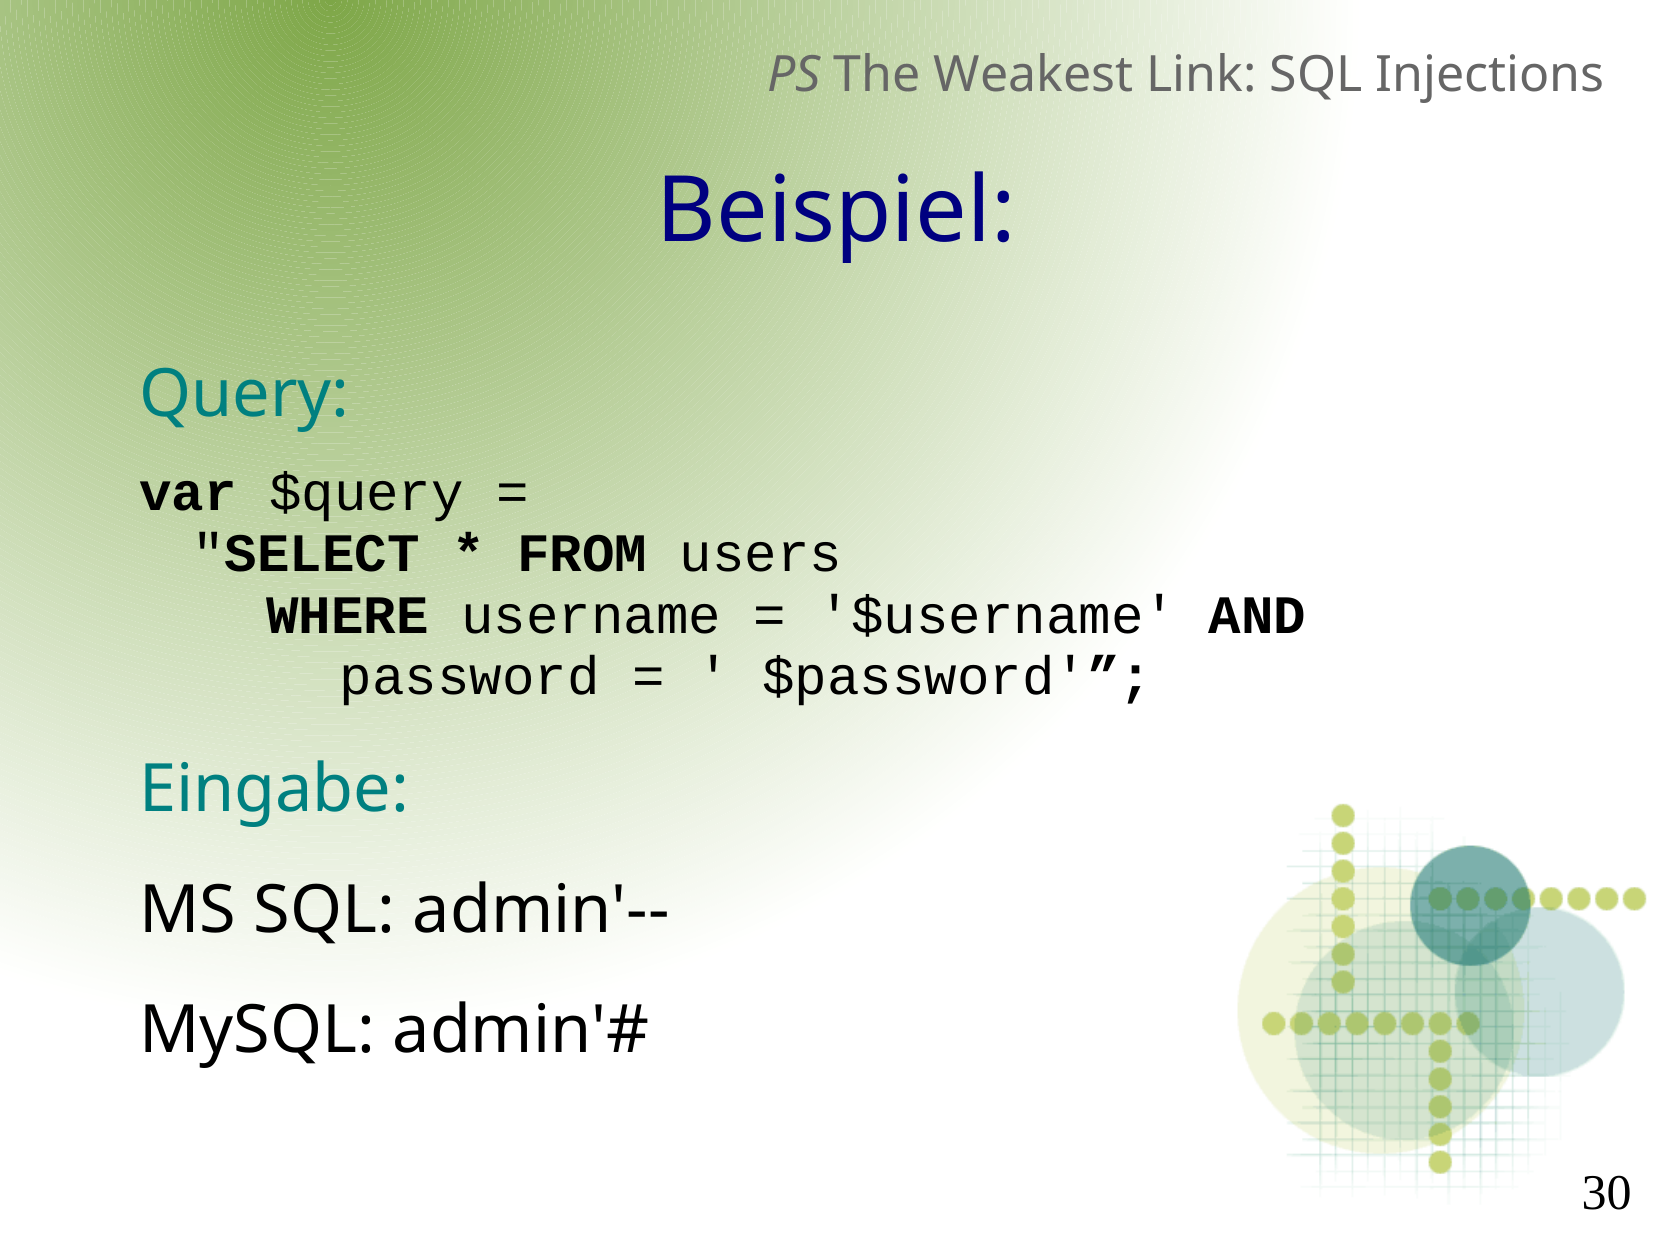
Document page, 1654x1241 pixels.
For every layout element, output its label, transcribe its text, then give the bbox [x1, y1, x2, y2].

title Beispiel: [121, 102, 1534, 311]
picture [1224, 792, 1654, 1211]
list Query: var $query = "SELECT * FROM users WHERE username = '$username' AND password = ' $password'”; Eingabe: MS SQL: admin'-- MySQL: admin'# [121, 344, 1534, 1127]
